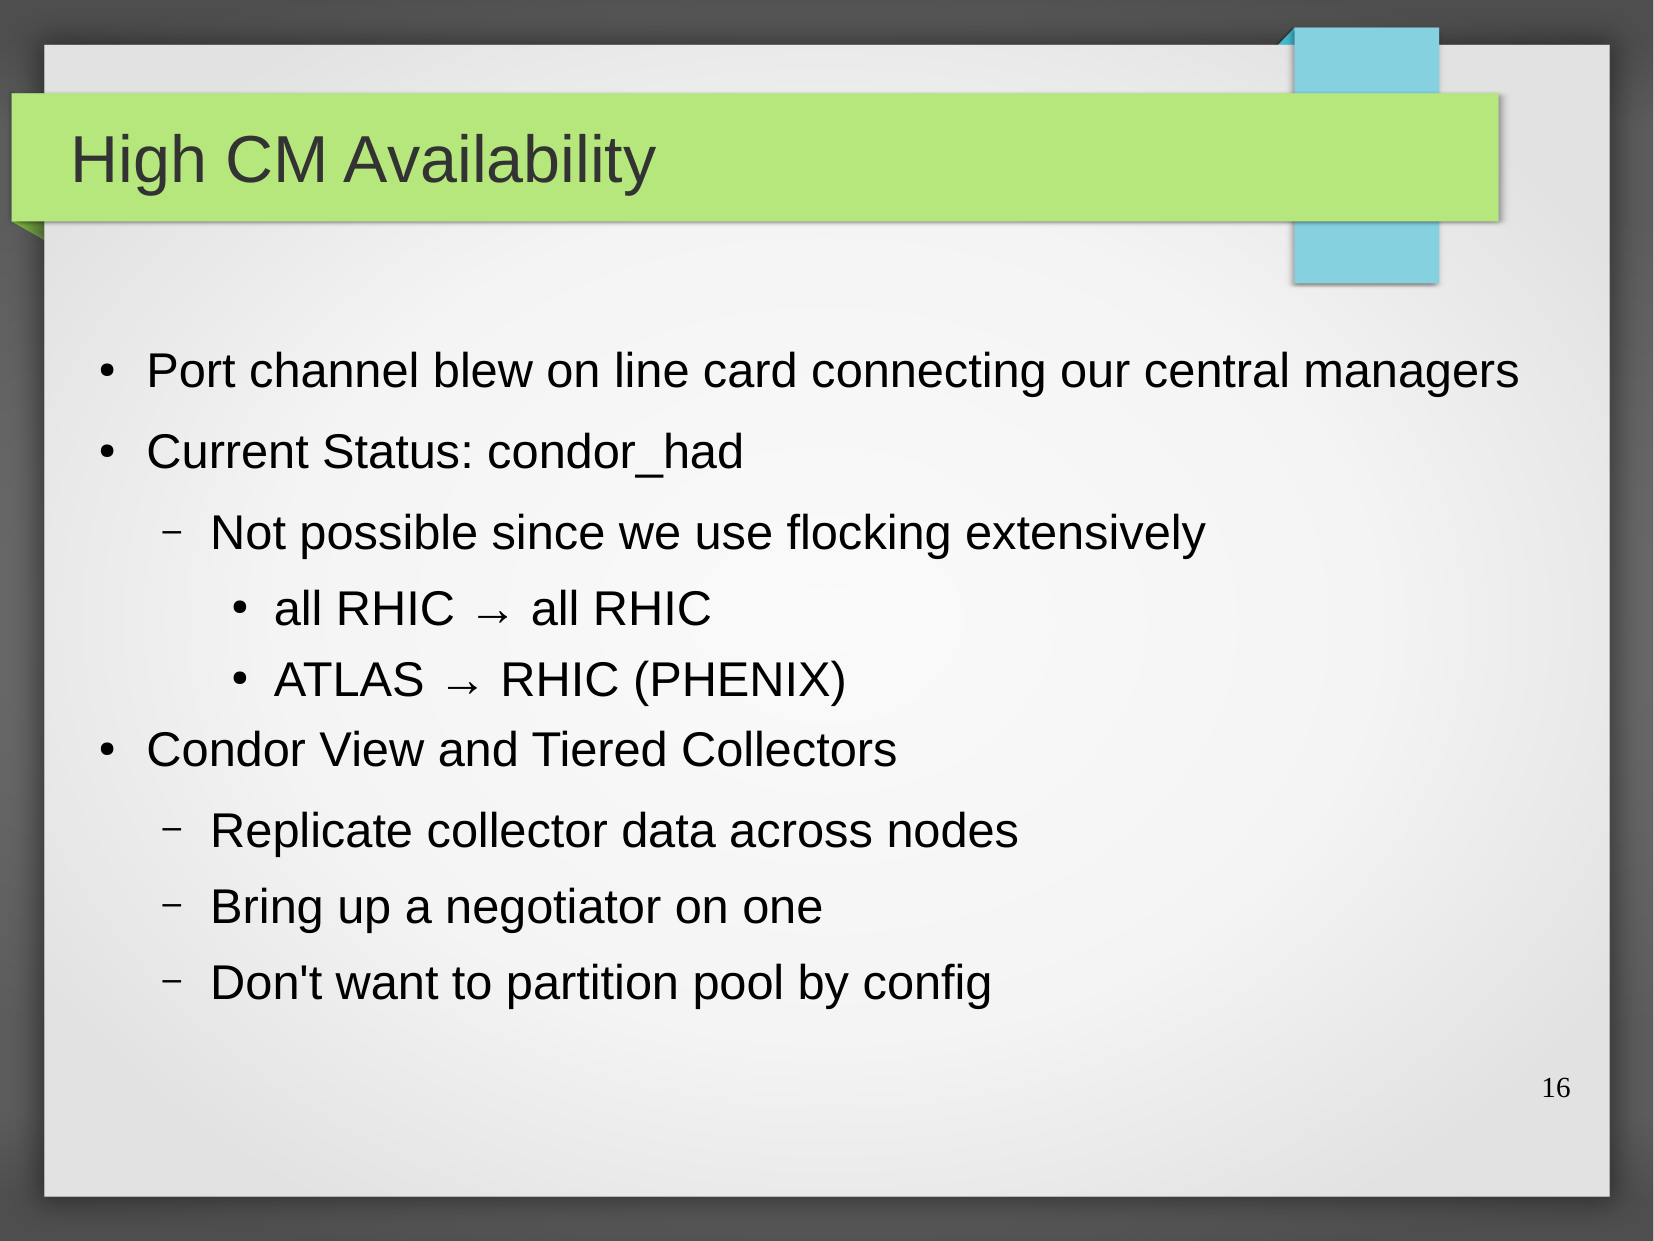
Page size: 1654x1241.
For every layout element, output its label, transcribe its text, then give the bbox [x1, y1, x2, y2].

title High CM Availability [70, 106, 1229, 213]
picture [0, 0, 1654, 1241]
list Port channel blew on line card connecting our central managers Current Status: condor_had Not possible since we use flocking extensively all RHIC → all RHIC ATLAS → RHIC (PHENIX) Condor View and Tiered Collectors Replicate collector data across nodes Bring up a negotiator on one Don't want to partition pool by config [82, 343, 1538, 1063]
